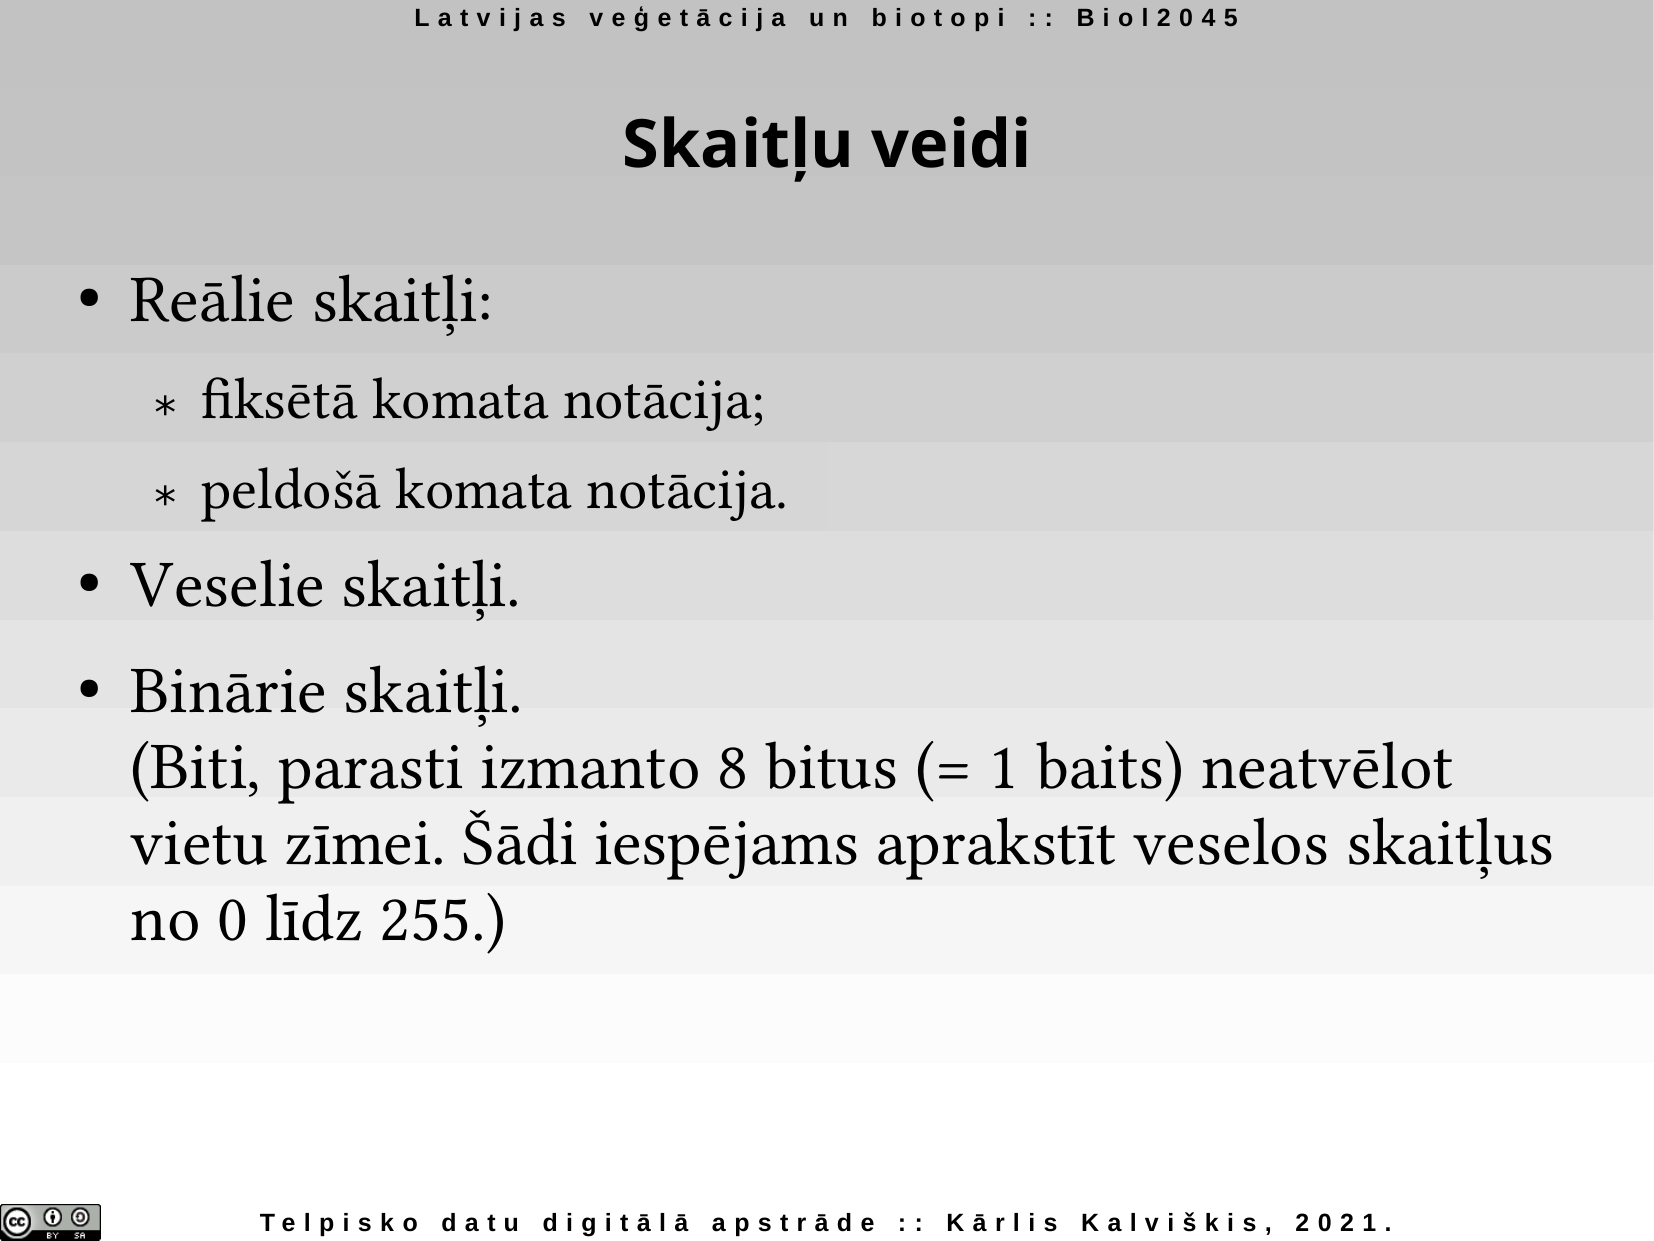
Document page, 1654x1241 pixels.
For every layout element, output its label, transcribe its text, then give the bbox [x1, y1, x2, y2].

picture [0, 0, 1654, 1241]
title Skaitļu veidi [59, 37, 1596, 246]
list Reālie skaitļi: fiksētā komata notācija; peldošā komata notācija. Veselie skaitļi. Binārie skaitļi. (Biti, parasti izmanto 8 bitus (= 1 baits) neatvēlot vietu zīmei. Šādi iespējams aprakstīt veselos skaitļus no 0 līdz 255.) [59, 261, 1596, 981]
